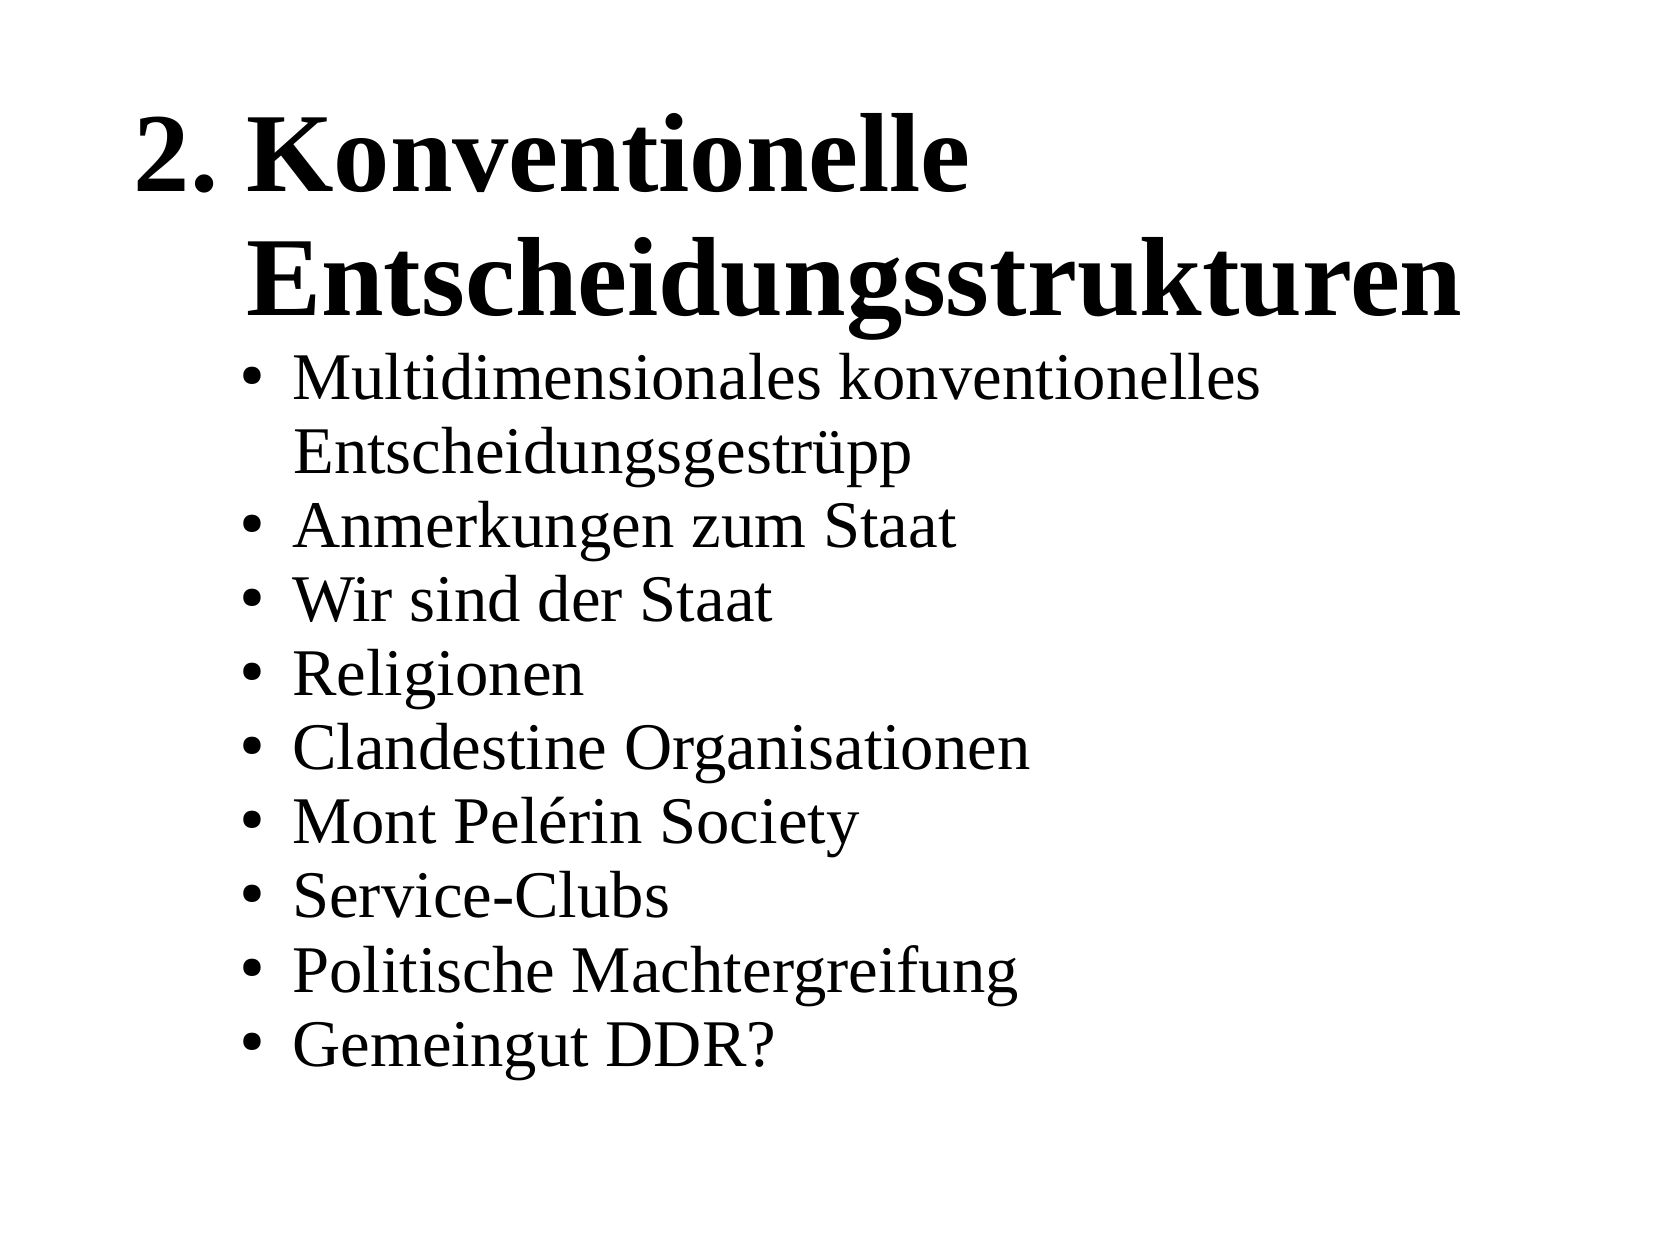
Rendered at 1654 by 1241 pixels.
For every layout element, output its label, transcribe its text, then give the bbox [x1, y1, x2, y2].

text_box 2. Konventionelle Entscheidungsstrukturen Multidimensionales konventionelles Entscheidungsgestrüpp Anmerkungen zum Staat Wir sind der Staat Religionen Clandestine Organisationen Mont Pelérin Society Service-Clubs Politische Machtergreifung Gemeingut DDR? [118, 83, 1535, 1089]
